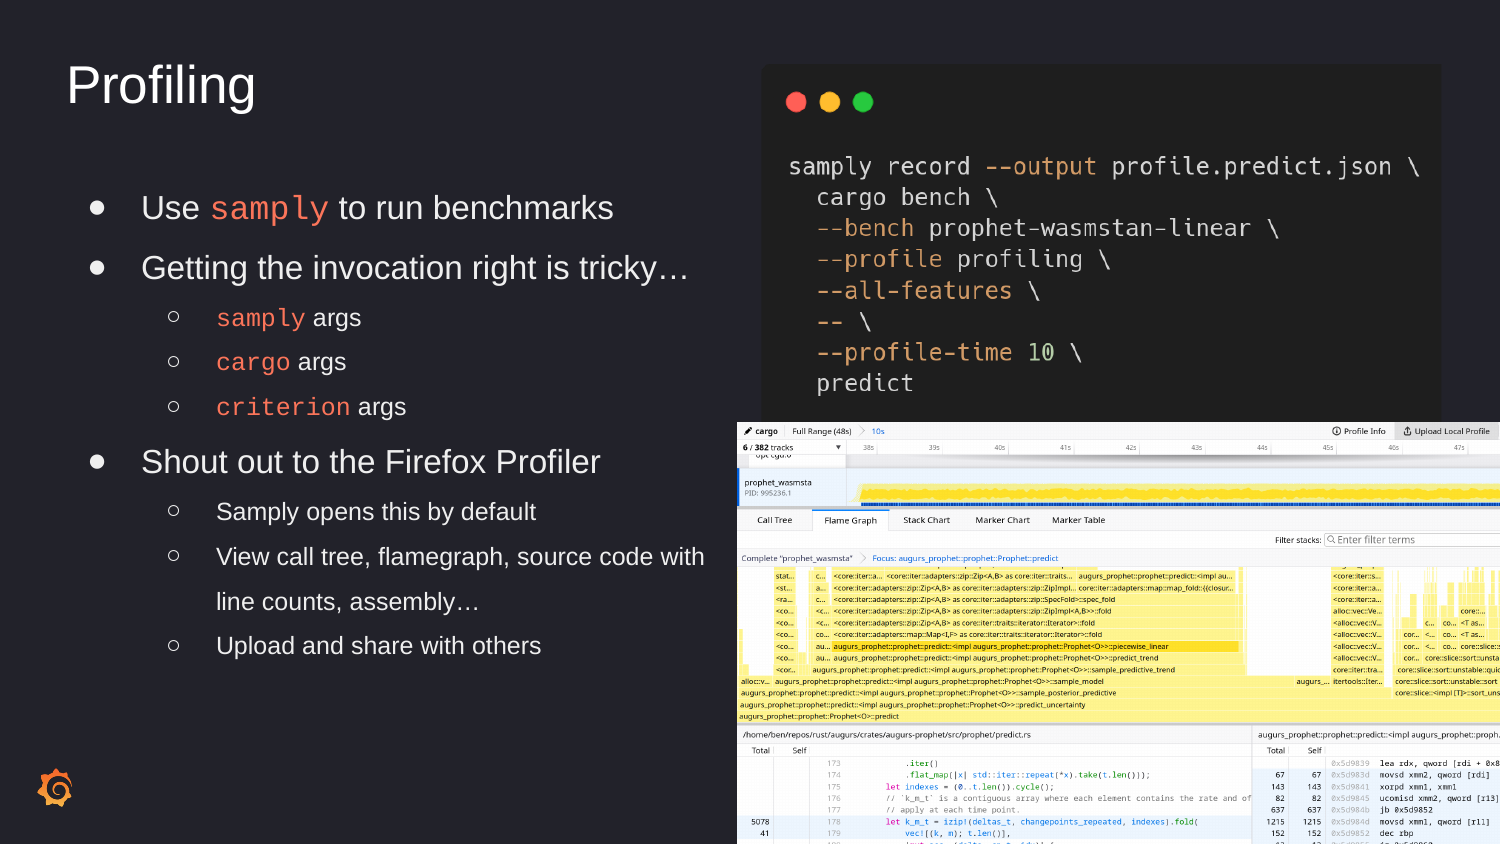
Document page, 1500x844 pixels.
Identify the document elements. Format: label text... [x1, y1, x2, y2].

picture [37, 768, 72, 807]
title Profiling [51, 35, 1449, 130]
picture [737, 64, 1500, 844]
list Use samply to run benchmarks Getting the invocation right is tricky… samply args cargo args criterion args Shout out to the Firefox Profiler Samply opens this by default View call tree, flamegraph, source code with line counts, assembly… Upload and share with others [51, 151, 750, 757]
